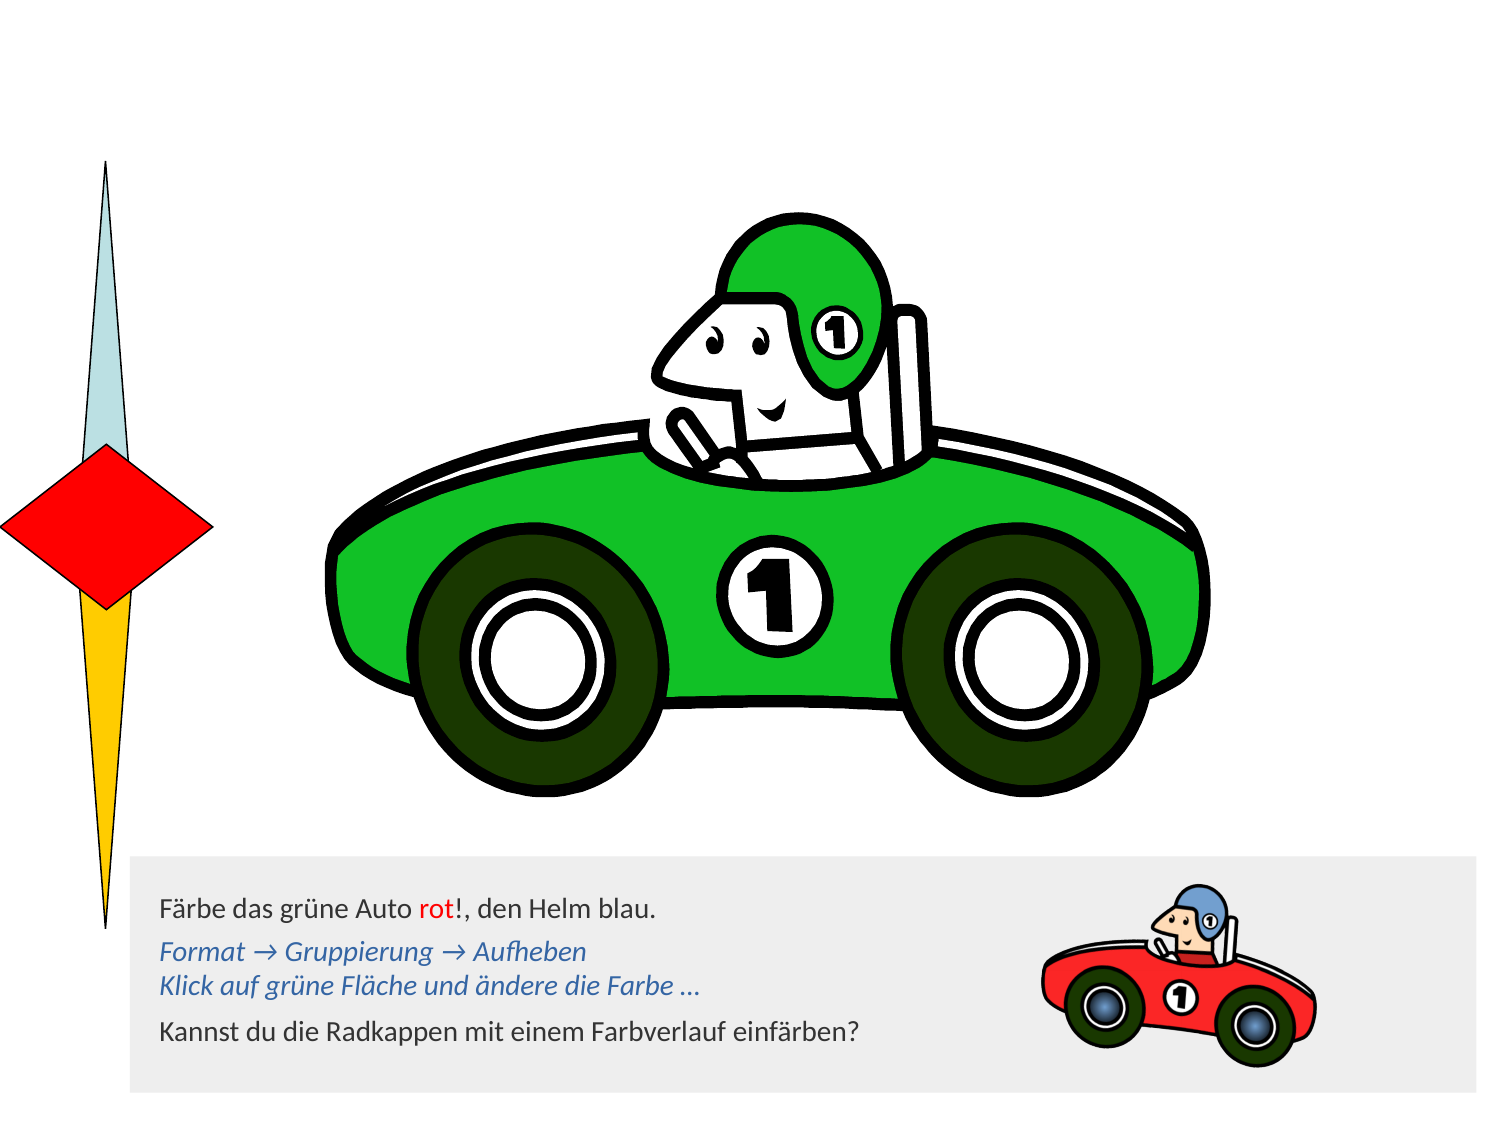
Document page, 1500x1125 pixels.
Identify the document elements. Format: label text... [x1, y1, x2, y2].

list Färbe das grüne Auto rot!, den Helm blau. Format → Gruppierung → Aufheben Klick auf grüne Fläche und ändere die Farbe … Kannst du die Radkappen mit einem Farbverlauf einfärben? [129, 856, 1477, 1093]
picture [1033, 865, 1331, 1075]
text_box [324, 212, 1211, 798]
